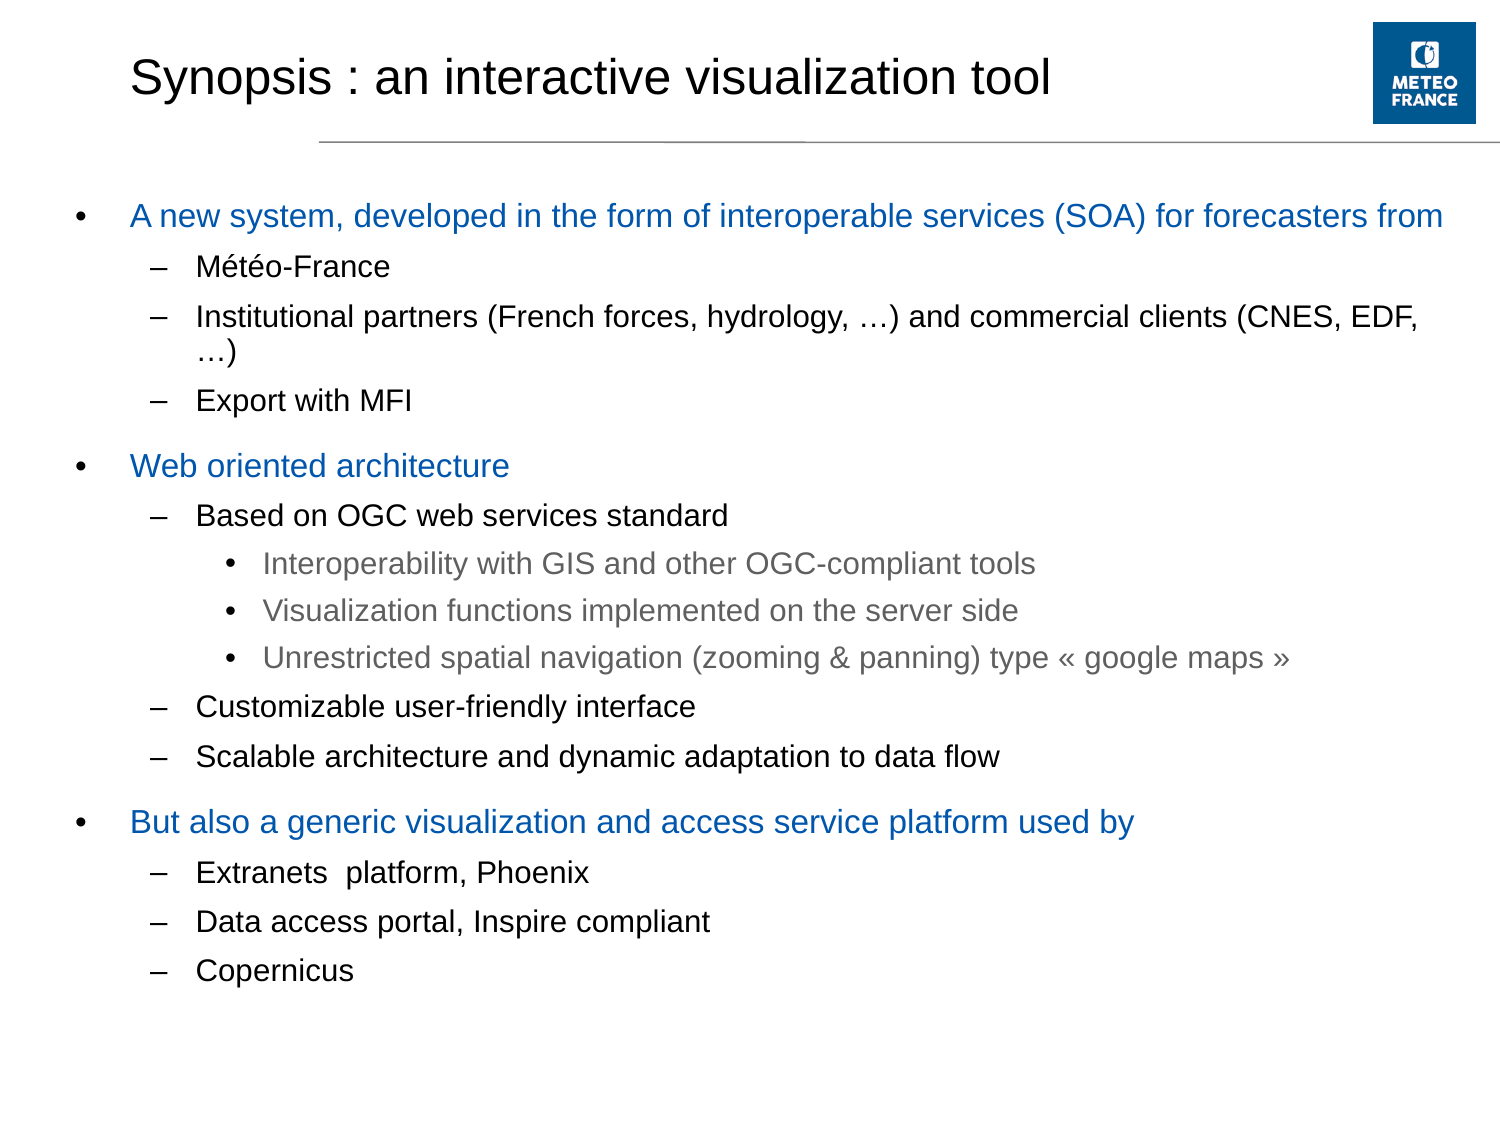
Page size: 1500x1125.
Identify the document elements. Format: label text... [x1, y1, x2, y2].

list A new system, developed in the form of interoperable services (SOA) for forecasters from Météo-France Institutional partners (French forces, hydrology, …) and commercial clients (CNES, EDF, …) Export with MFI Web oriented architecture Based on OGC web services standard Interoperability with GIS and other OGC-compliant tools Visualization functions implemented on the server side Unrestricted spatial navigation (zooming & panning) type « google maps » Customizable user-friendly interface Scalable architecture and dynamic adaptation to data flow But also a generic visualization and access service platform used by Extranets platform, Phoenix Data access portal, Inspire compliant Copernicus [75, 197, 1465, 1006]
title Synopsis : an interactive visualization tool [129, 23, 1500, 141]
